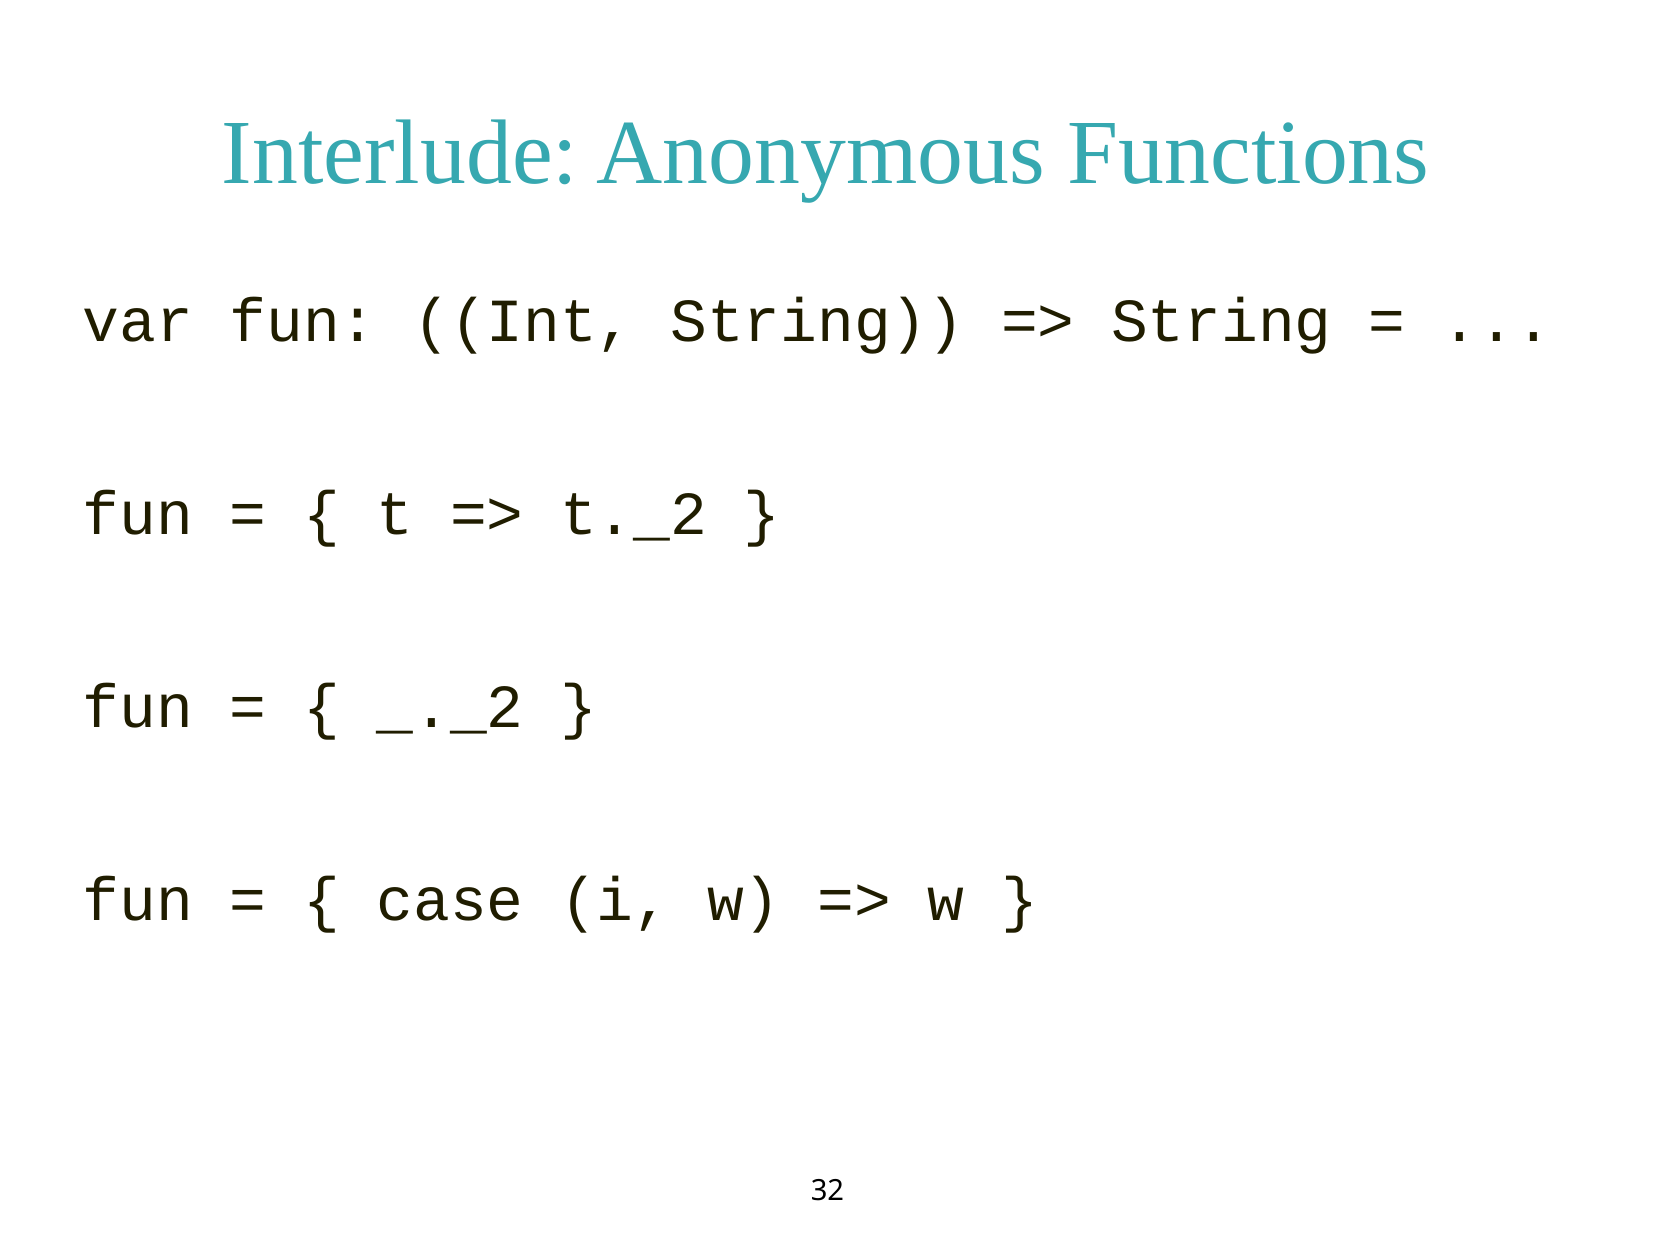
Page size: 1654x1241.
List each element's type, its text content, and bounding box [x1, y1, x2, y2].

list var fun: ((Int, String)) => String = ... fun = { t => t._2 } fun = { _._2 } fun = { case (i, w) => w } [82, 290, 1571, 1010]
title Interlude: Anonymous Functions [82, 49, 1571, 257]
